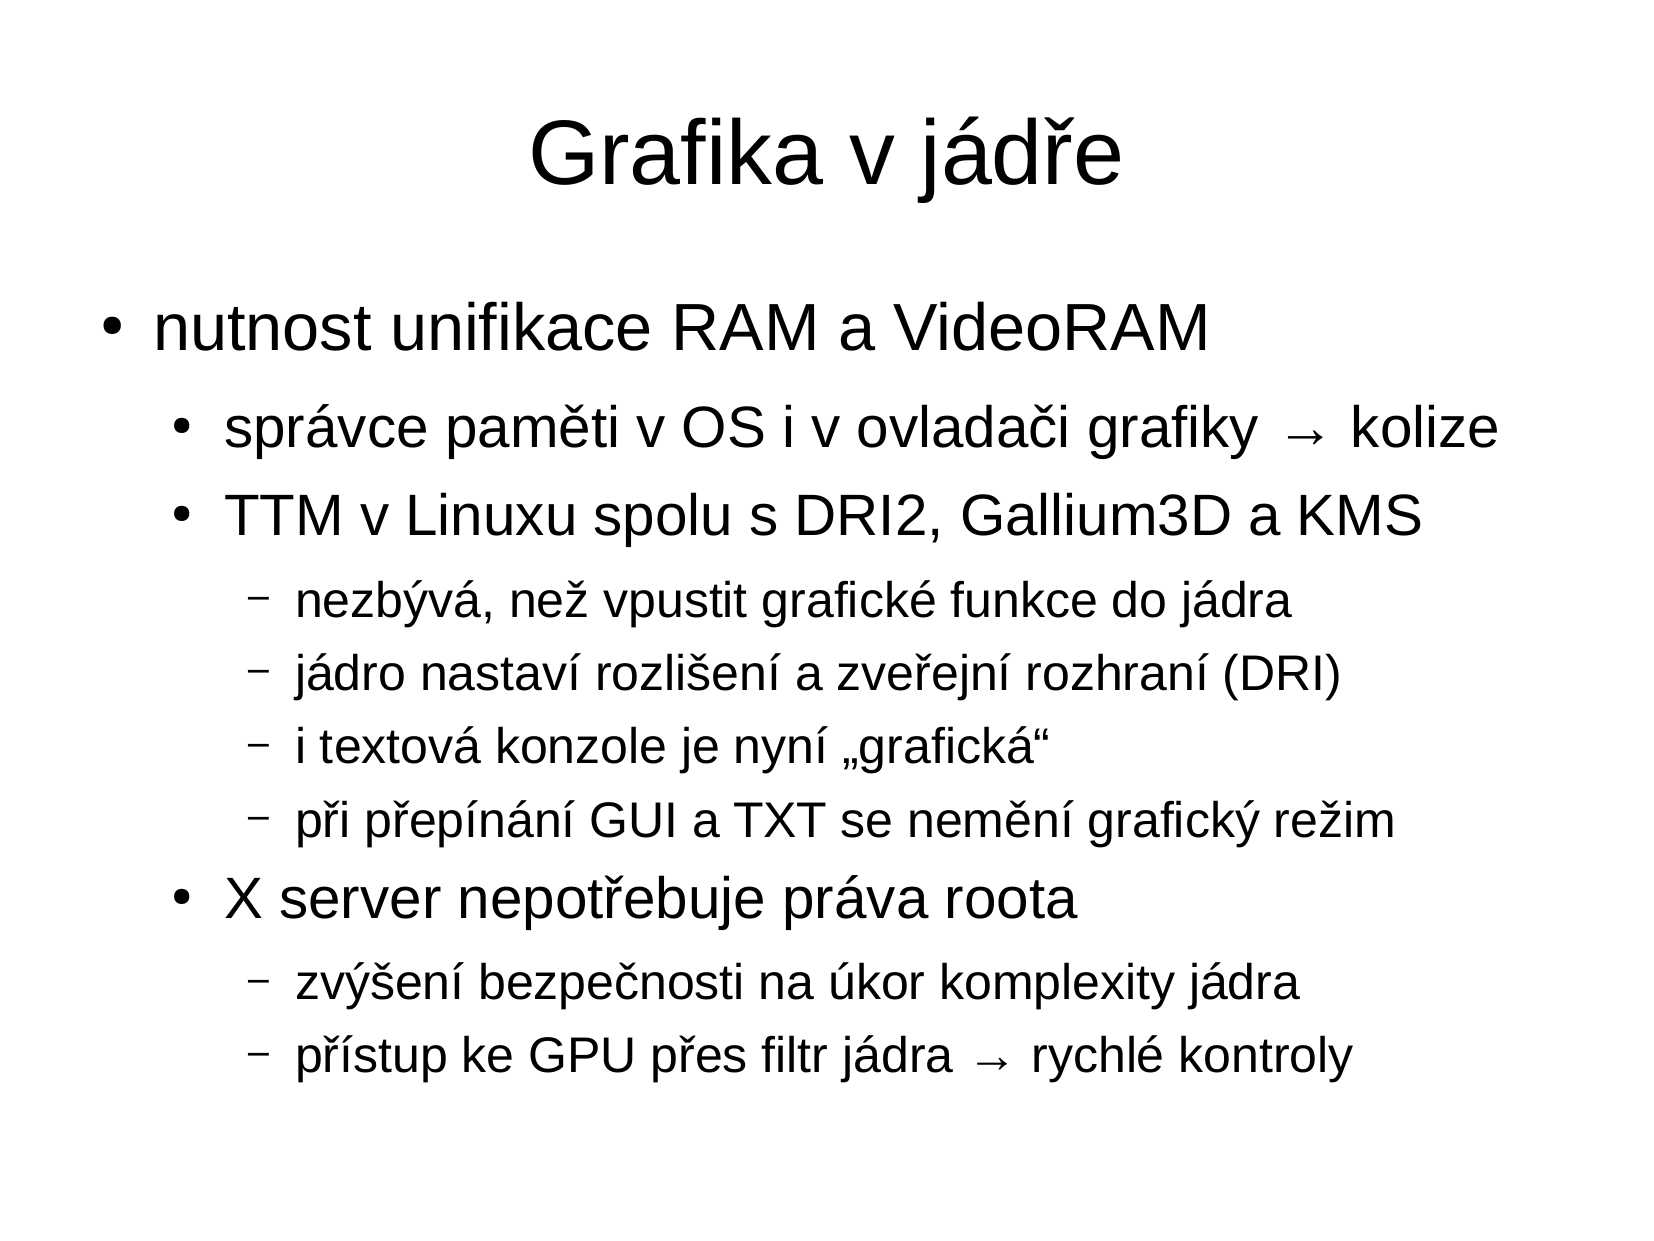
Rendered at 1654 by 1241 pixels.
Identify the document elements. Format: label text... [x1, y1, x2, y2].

title Grafika v jádře [82, 56, 1571, 250]
list nutnost unifikace RAM a VideoRAM správce paměti v OS i v ovladači grafiky → kolize TTM v Linuxu spolu s DRI2, Gallium3D a KMS nezbývá, než vpustit grafické funkce do jádra jádro nastaví rozlišení a zveřejní rozhraní (DRI) i textová konzole je nyní „grafická“ při přepínání GUI a TXT se nemění grafický režim X server nepotřebuje práva roota zvýšení bezpečnosti na úkor komplexity jádra přístup ke GPU přes filtr jádra → rychlé kontroly [82, 290, 1571, 1094]
